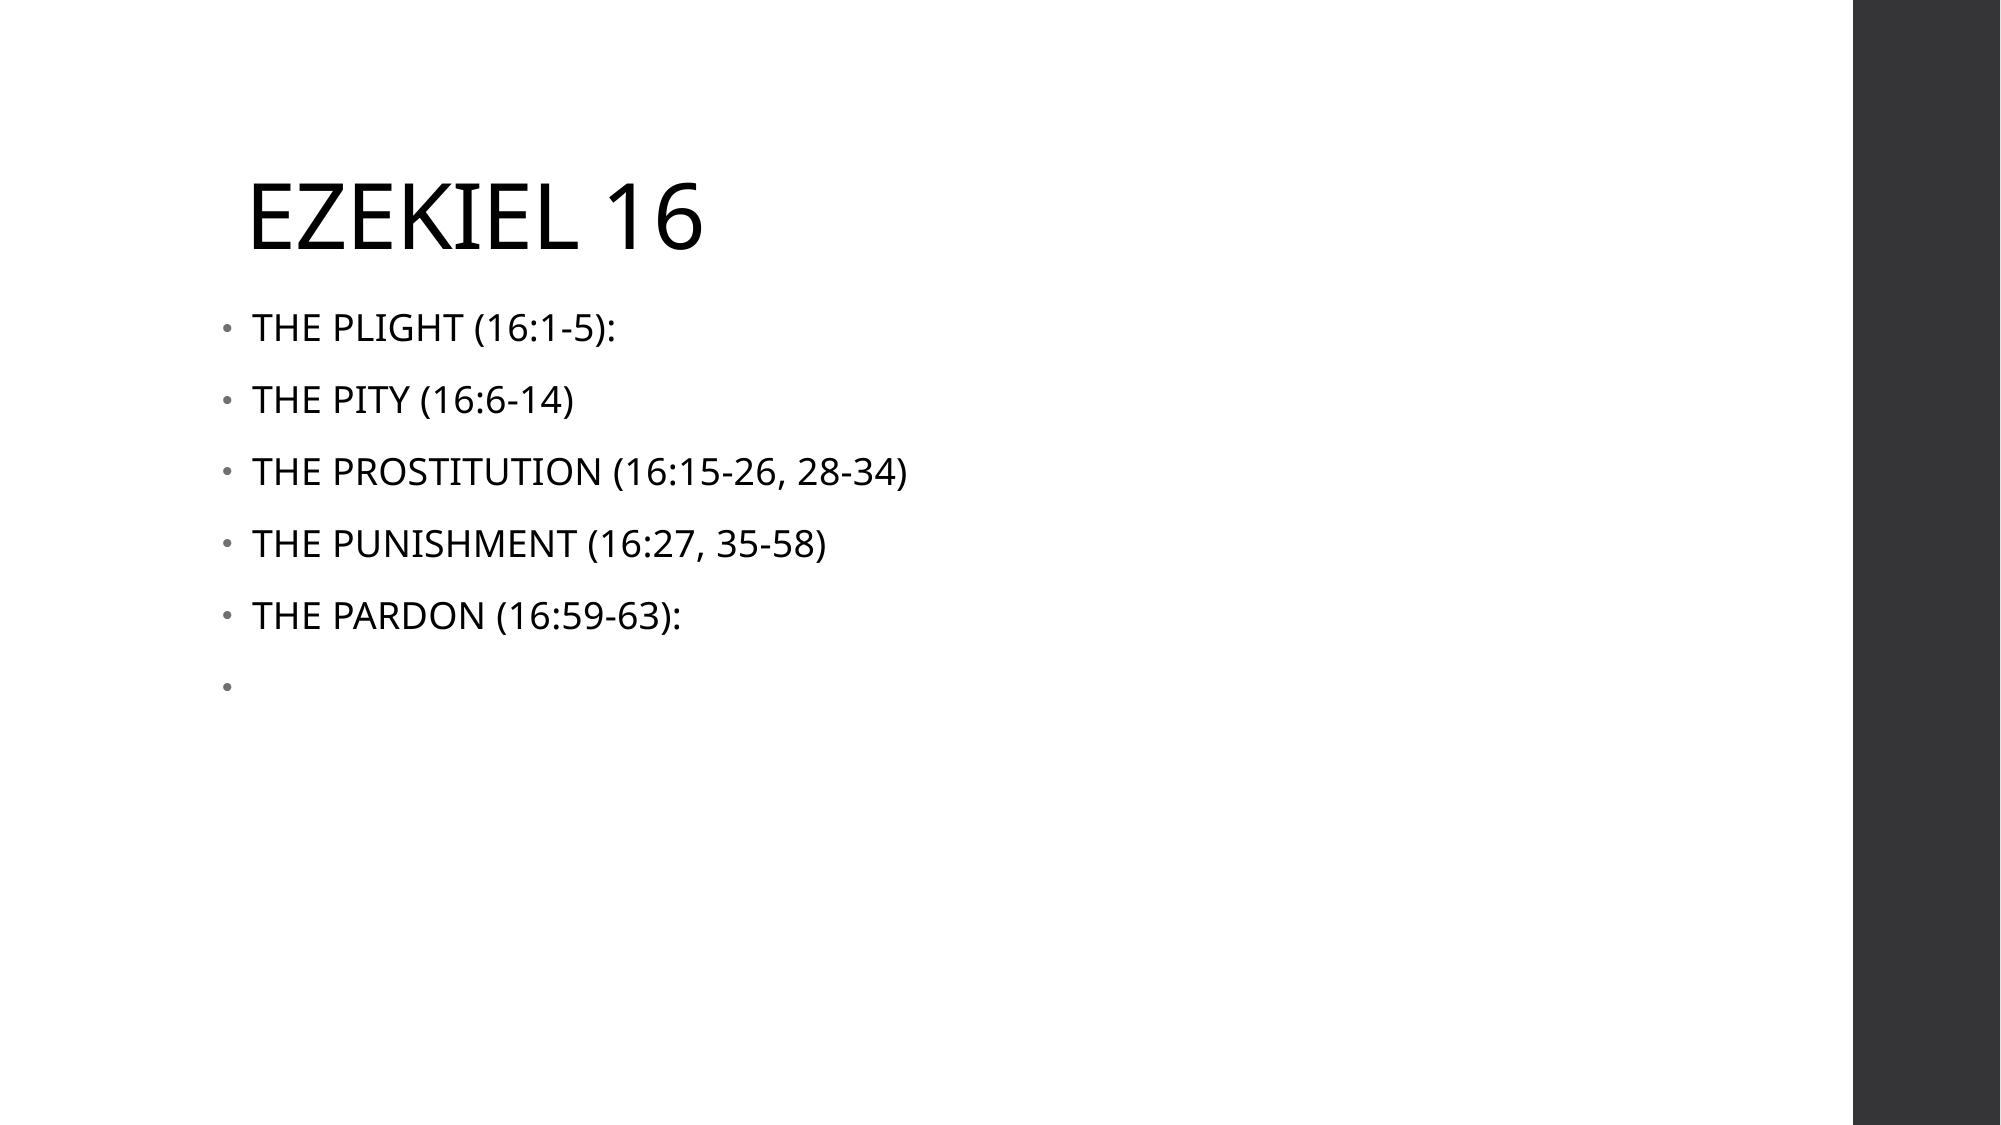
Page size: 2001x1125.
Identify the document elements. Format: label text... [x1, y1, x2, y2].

title EZEKIEL 16 [206, 60, 1797, 278]
list THE PLIGHT (16:1-5): THE PITY (16:6-14) THE PROSTITUTION (16:15-26, 28-34) THE PUNISHMENT (16:27, 35-58) THE PARDON (16:59-63): [206, 299, 1617, 1014]
